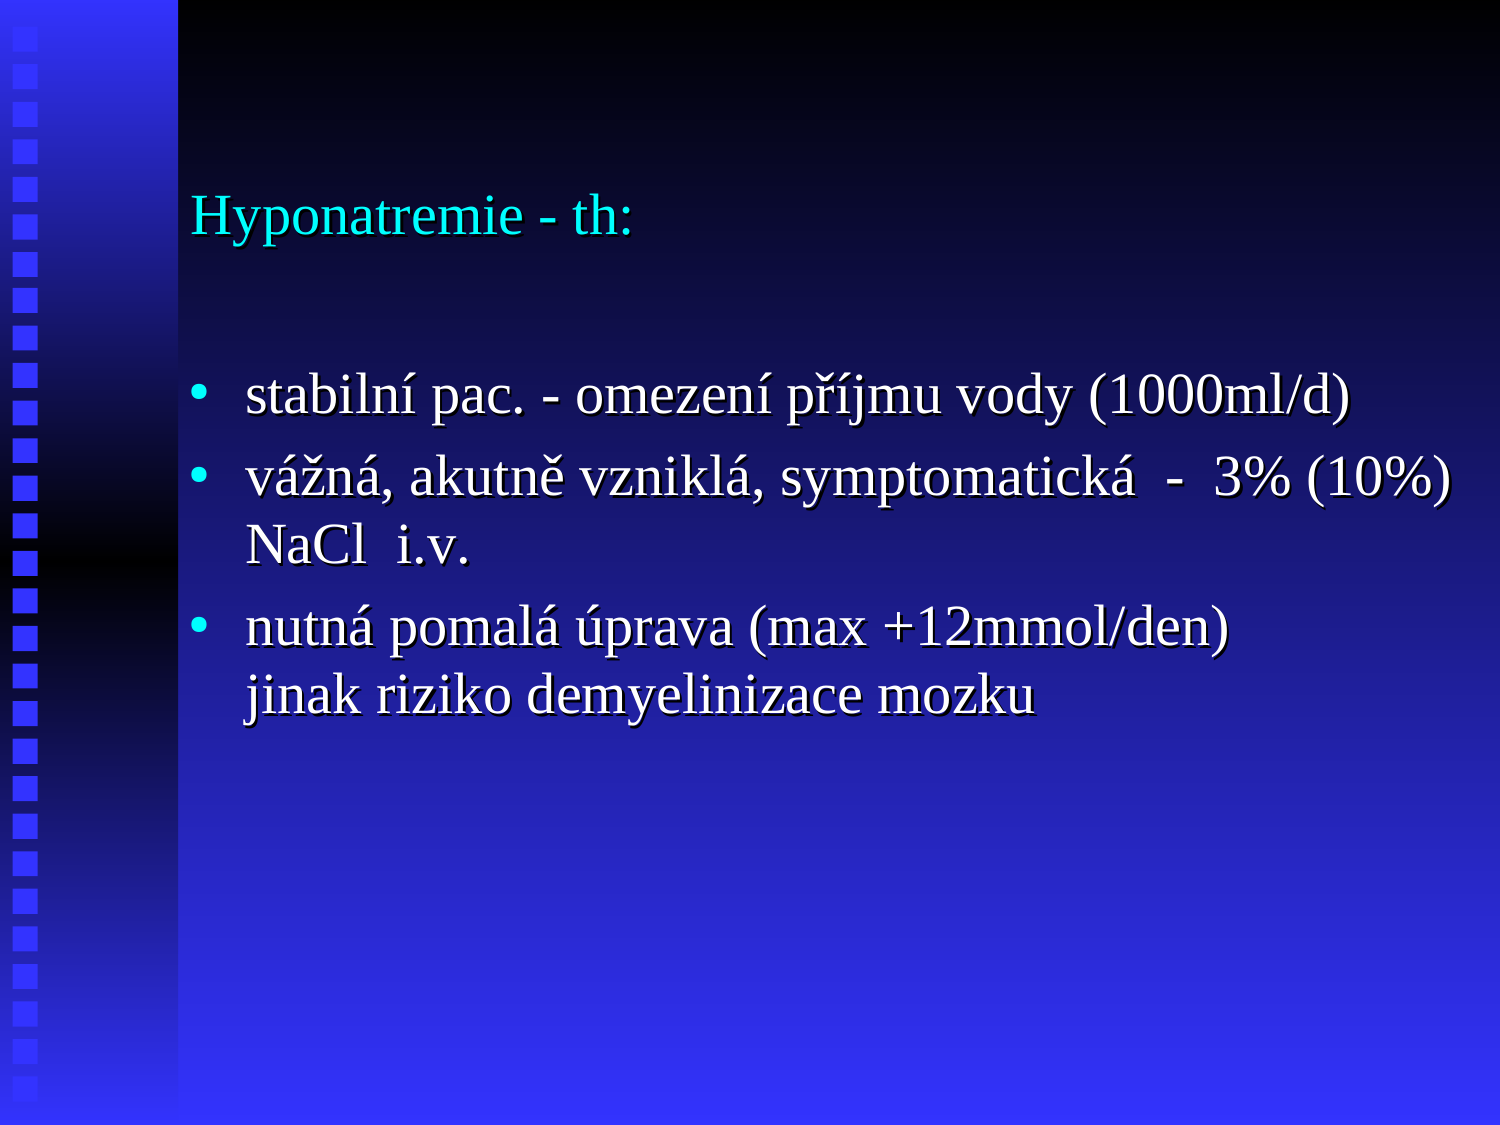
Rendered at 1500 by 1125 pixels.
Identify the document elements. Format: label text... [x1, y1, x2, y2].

title Hyponatremie - th: [190, 110, 1500, 317]
list stabilní pac. - omezení příjmu vody (1000ml/d) vážná, akutně vzniklá, symptomatická - 3% (10%) NaCl i.v. nutná pomalá úprava (max +12mmol/den) jinak riziko demyelinizace mozku [188, 358, 1500, 1103]
